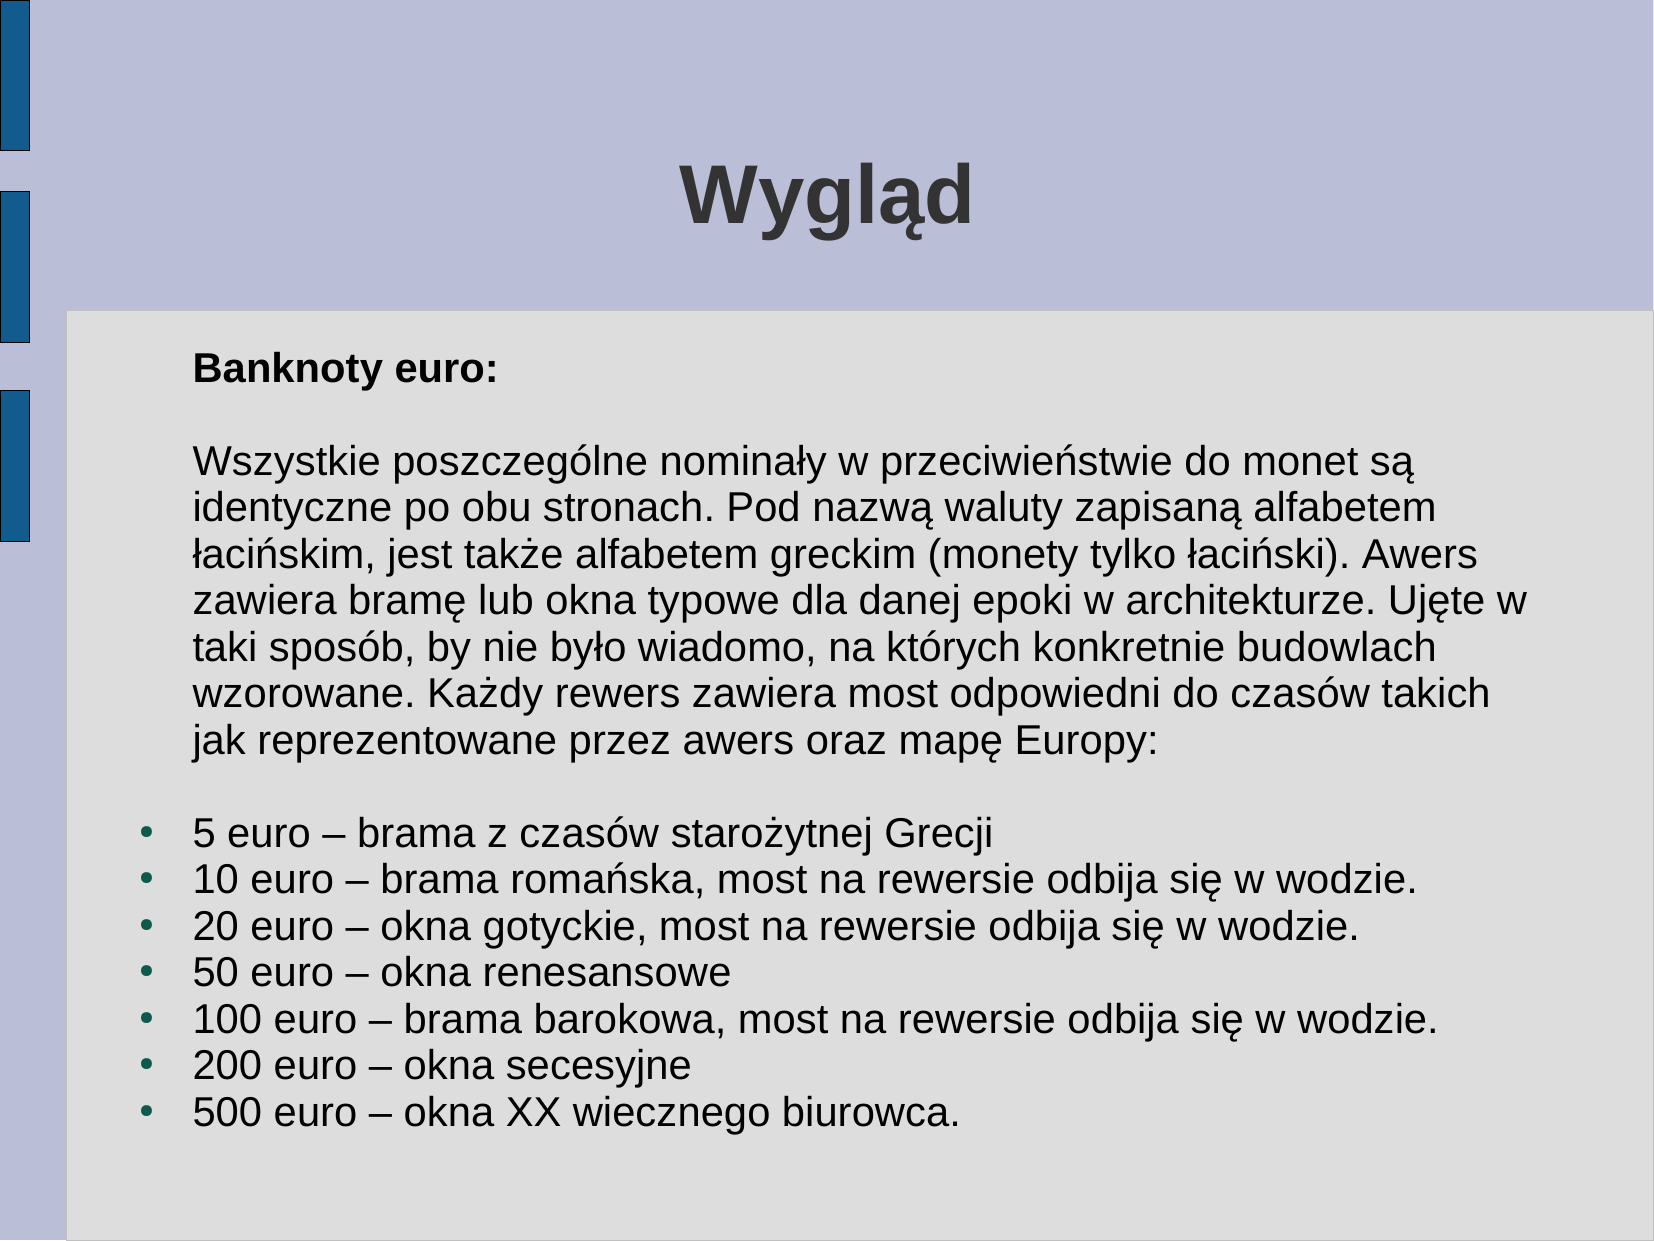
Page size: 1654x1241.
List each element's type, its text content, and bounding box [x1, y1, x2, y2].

title Wygląd [121, 91, 1534, 299]
list Banknoty euro: Wszystkie poszczególne nominały w przeciwieństwie do monet są identyczne po obu stronach. Pod nazwą waluty zapisaną alfabetem łacińskim, jest także alfabetem greckim (monety tylko łaciński). Awers zawiera bramę lub okna typowe dla danej epoki w architekturze. Ujęte w taki sposób, by nie było wiadomo, na których konkretnie budowlach wzorowane. Każdy rewers zawiera most odpowiedni do czasów takich jak reprezentowane przez awers oraz mapę Europy: 5 euro – brama z czasów starożytnej Grecji 10 euro – brama romańska, most na rewersie odbija się w wodzie. 20 euro – okna gotyckie, most na rewersie odbija się w wodzie. 50 euro – okna renesansowe 100 euro – brama barokowa, most na rewersie odbija się w wodzie. 200 euro – okna secesyjne 500 euro – okna XX wiecznego biurowca. [121, 344, 1534, 1141]
